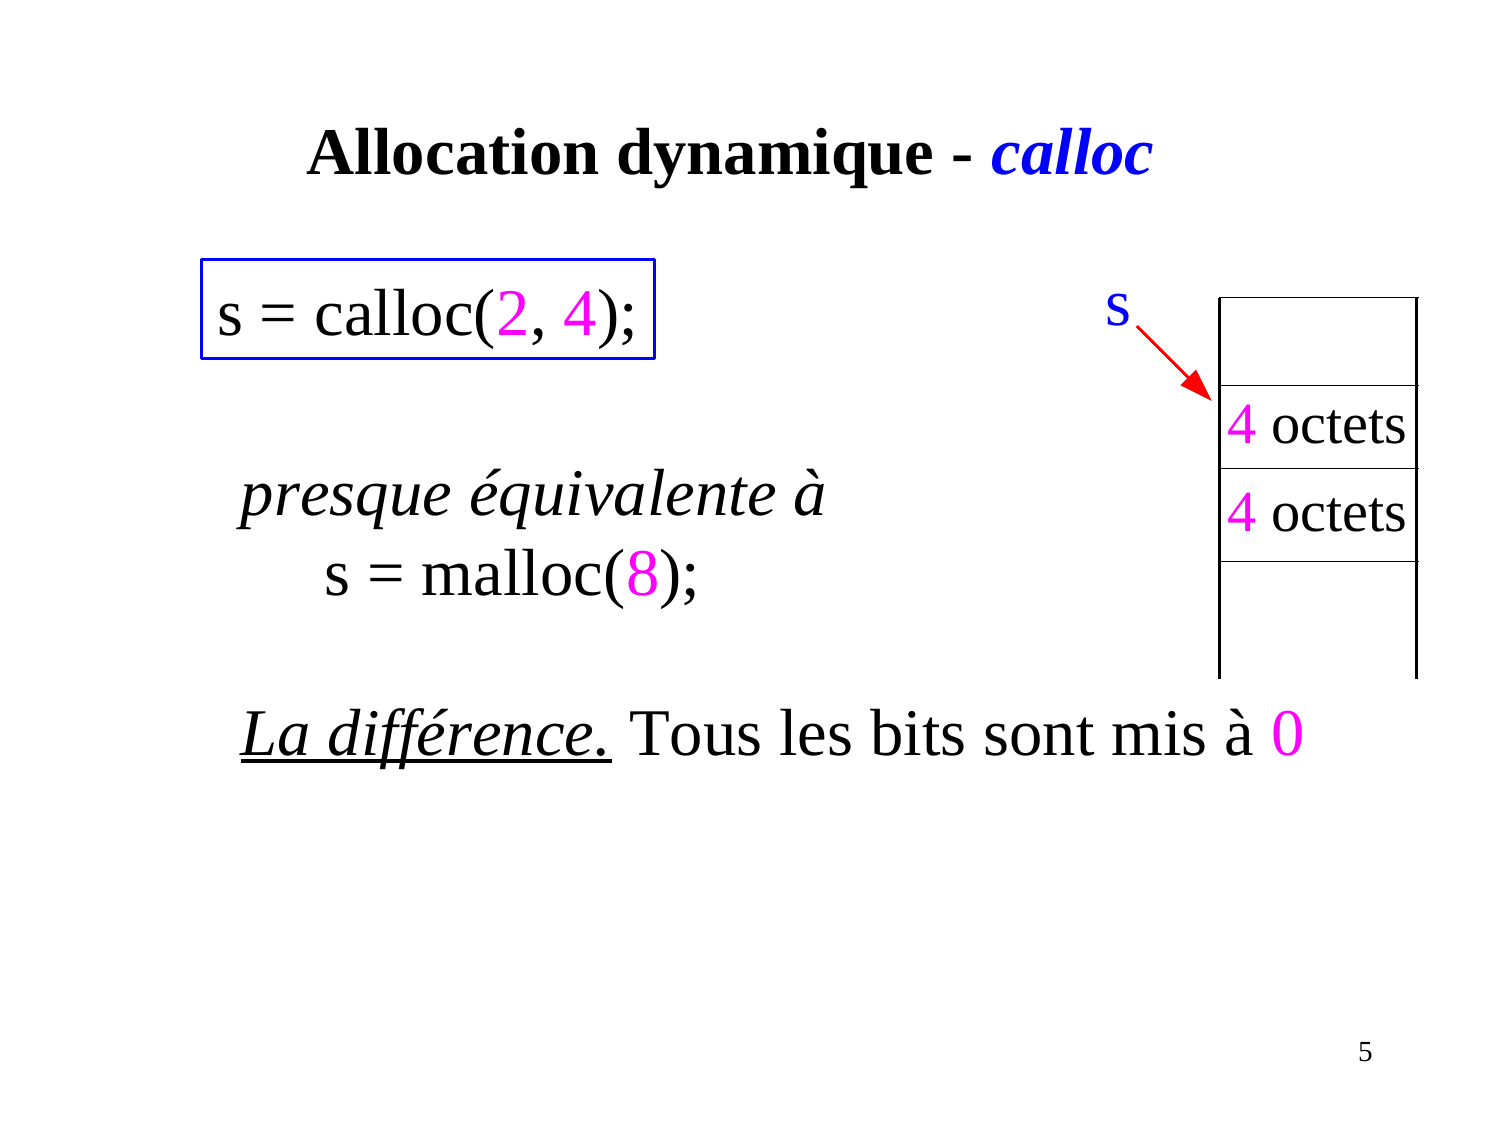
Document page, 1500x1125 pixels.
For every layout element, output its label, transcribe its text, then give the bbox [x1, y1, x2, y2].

text_box Allocation dynamique - calloc [292, 99, 1170, 196]
text_box s = calloc(2, 4); [201, 259, 655, 359]
text_box presque équivalente à s = malloc(8); La différence. Tous les bits sont mis à 0 [226, 441, 1321, 777]
text_box 4 octets [1212, 465, 1423, 552]
text_box 4 octets [1212, 377, 1423, 463]
text_box s [1090, 250, 1147, 347]
